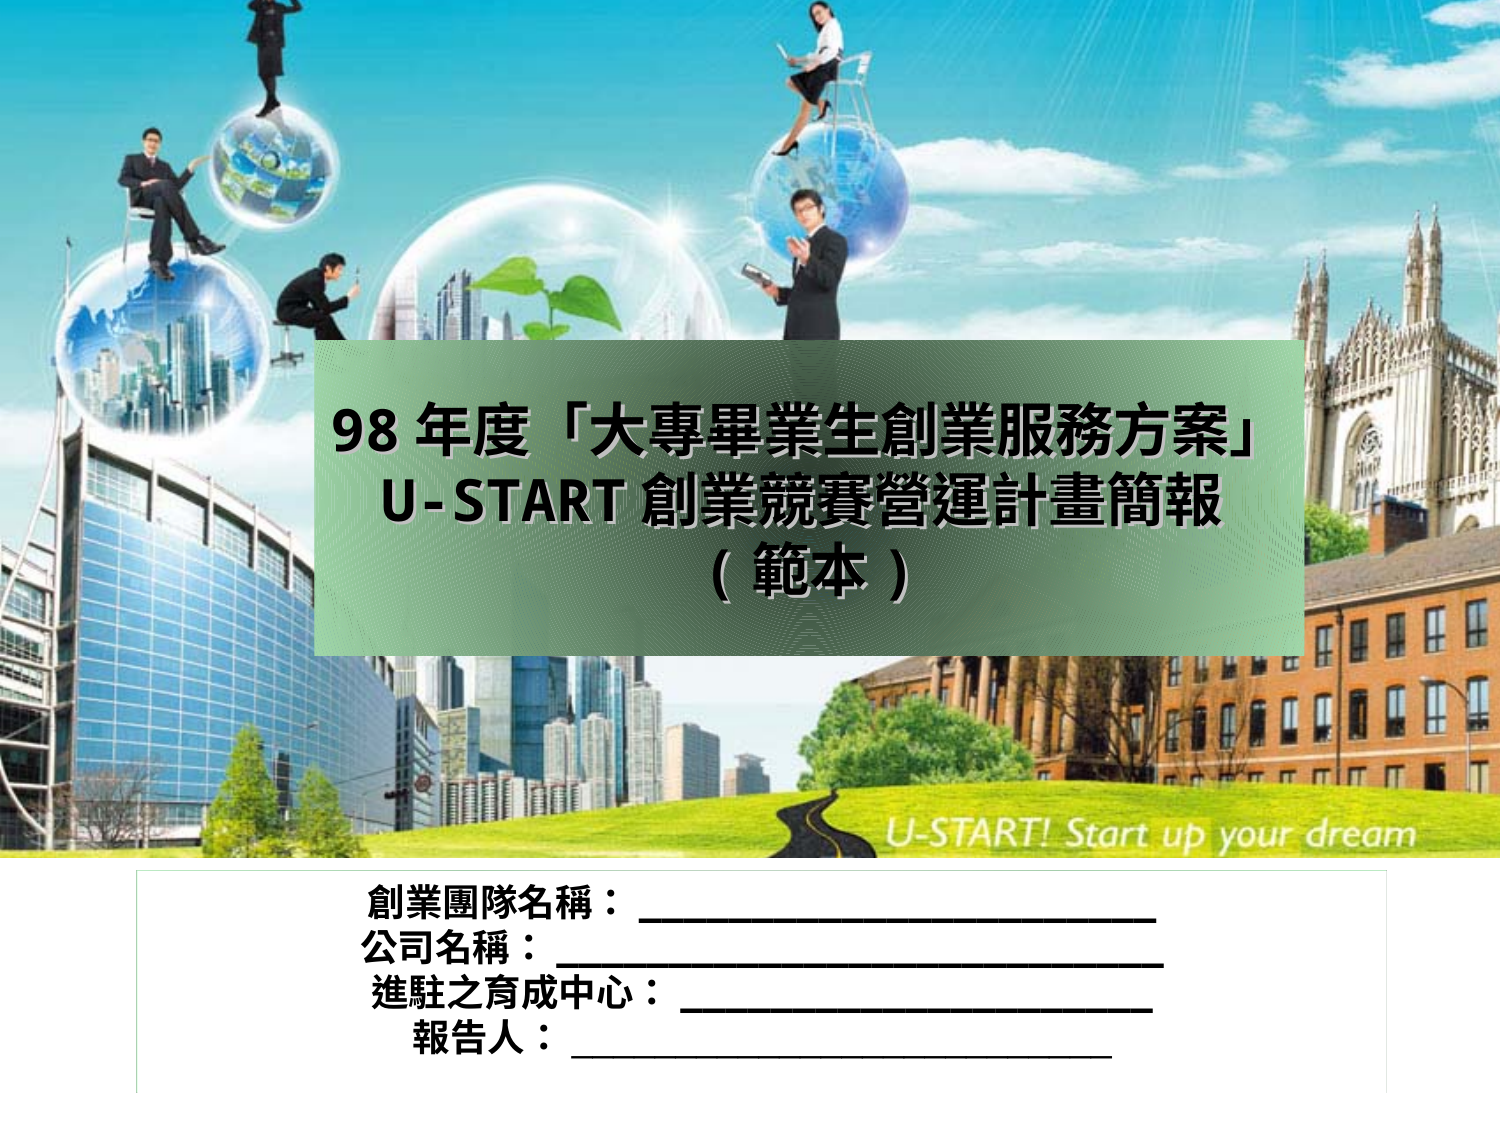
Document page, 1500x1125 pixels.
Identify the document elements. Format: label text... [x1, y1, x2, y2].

text_box [442, 774, 1258, 836]
picture [0, 0, 1500, 858]
picture [135, 869, 1388, 1094]
title 98年度「大專畢業生創業服務方案」 U-START創業競賽營運計畫簡報(範本) [314, 340, 1305, 656]
text_box 創業團隊名稱：_______________________ 公司名稱：___________________________ 進駐之育成中心：_____________________ 報告人：__________________________ [137, 870, 1387, 1094]
